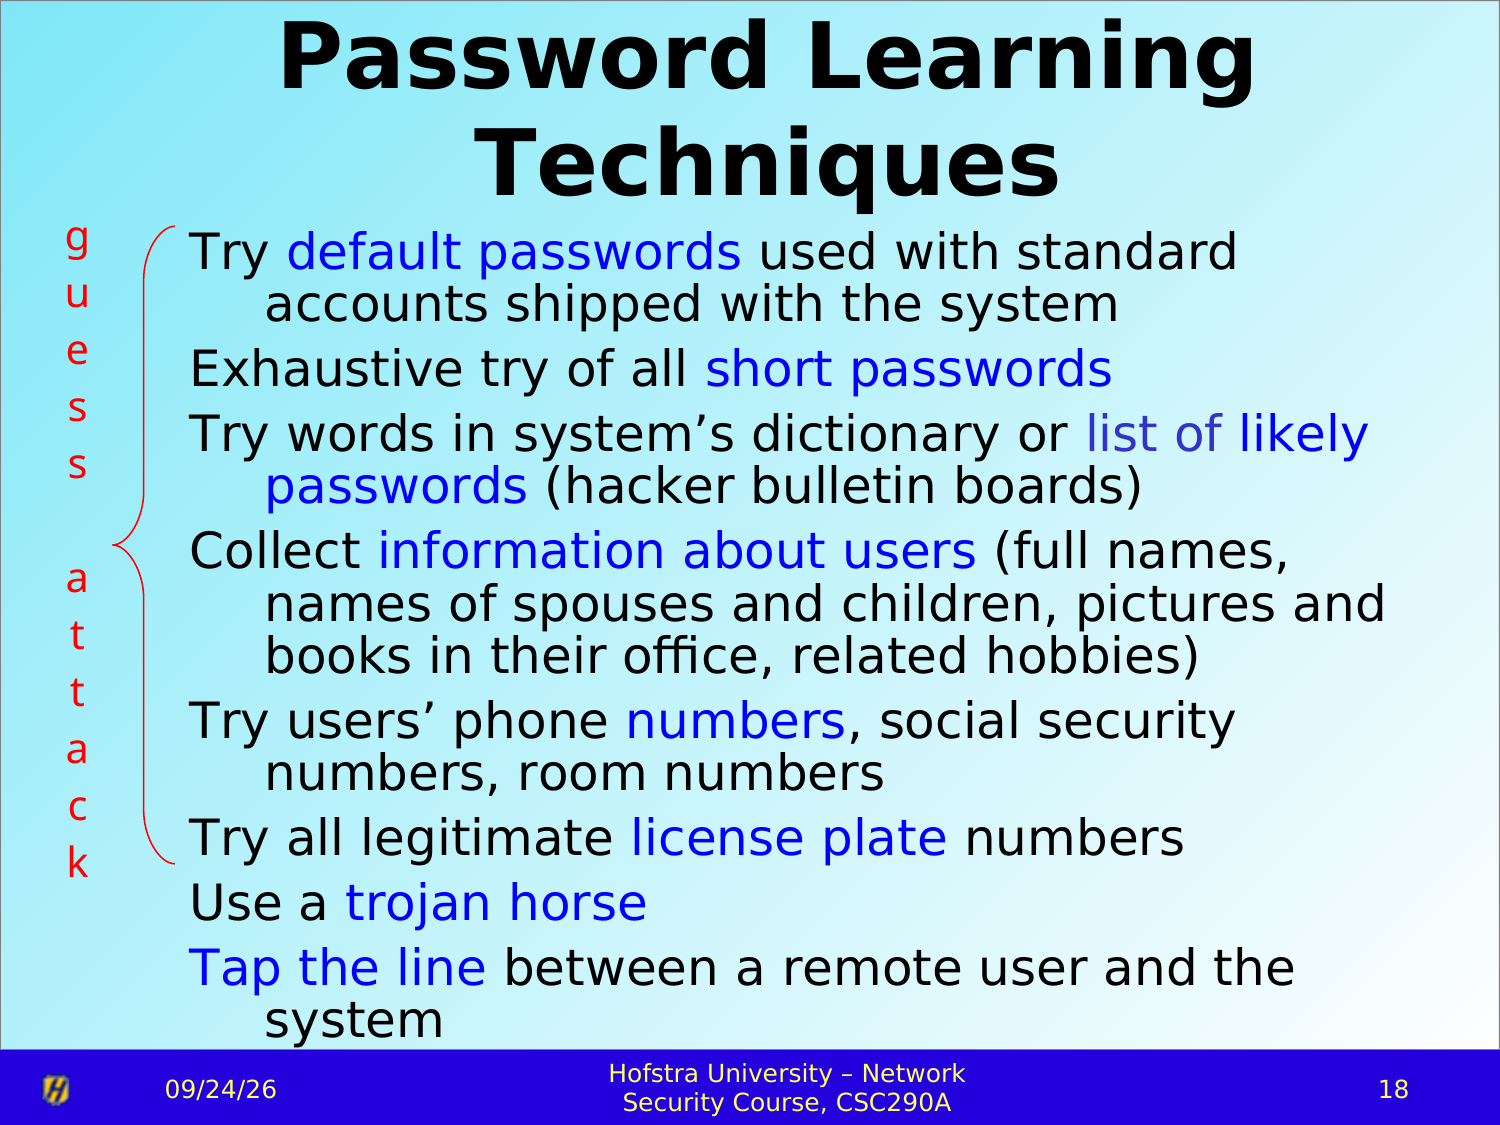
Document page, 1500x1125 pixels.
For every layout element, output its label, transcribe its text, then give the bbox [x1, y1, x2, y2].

list Try default passwords used with standard accounts shipped with the system Exhaustive try of all short passwords Try words in system’s dictionary or list of likely passwords (hacker bulletin boards) Collect information about users (full names, names of spouses and children, pictures and books in their office, related hobbies) Try users’ phone numbers, social security numbers, room numbers Try all legitimate license plate numbers Use a trojan horse Tap the line between a remote user and the system [99, 219, 1426, 1088]
picture [37, 1072, 76, 1110]
title Password Learning Techniques [112, 0, 1425, 219]
text_box g u e s s a t t a c k [49, 197, 106, 898]
